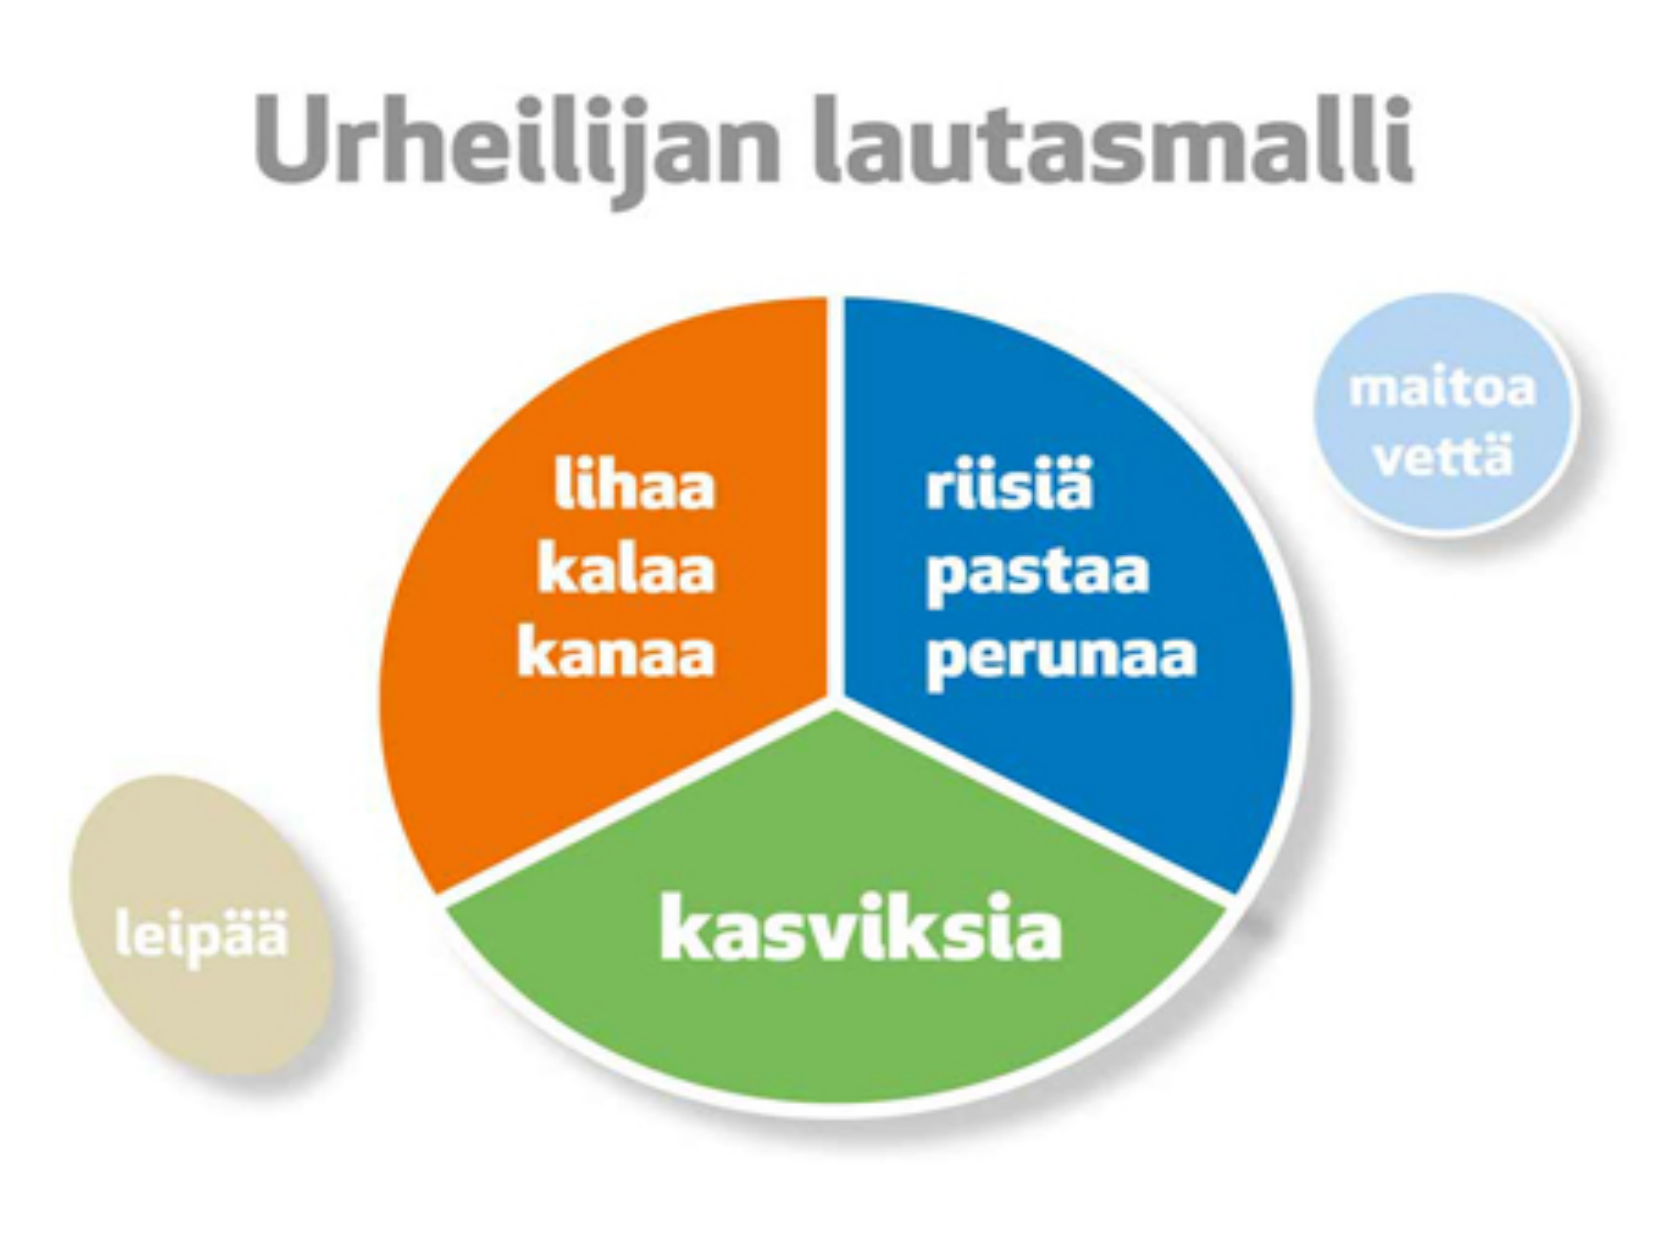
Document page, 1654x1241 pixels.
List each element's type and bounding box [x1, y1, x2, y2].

picture [52, 31, 1626, 1185]
